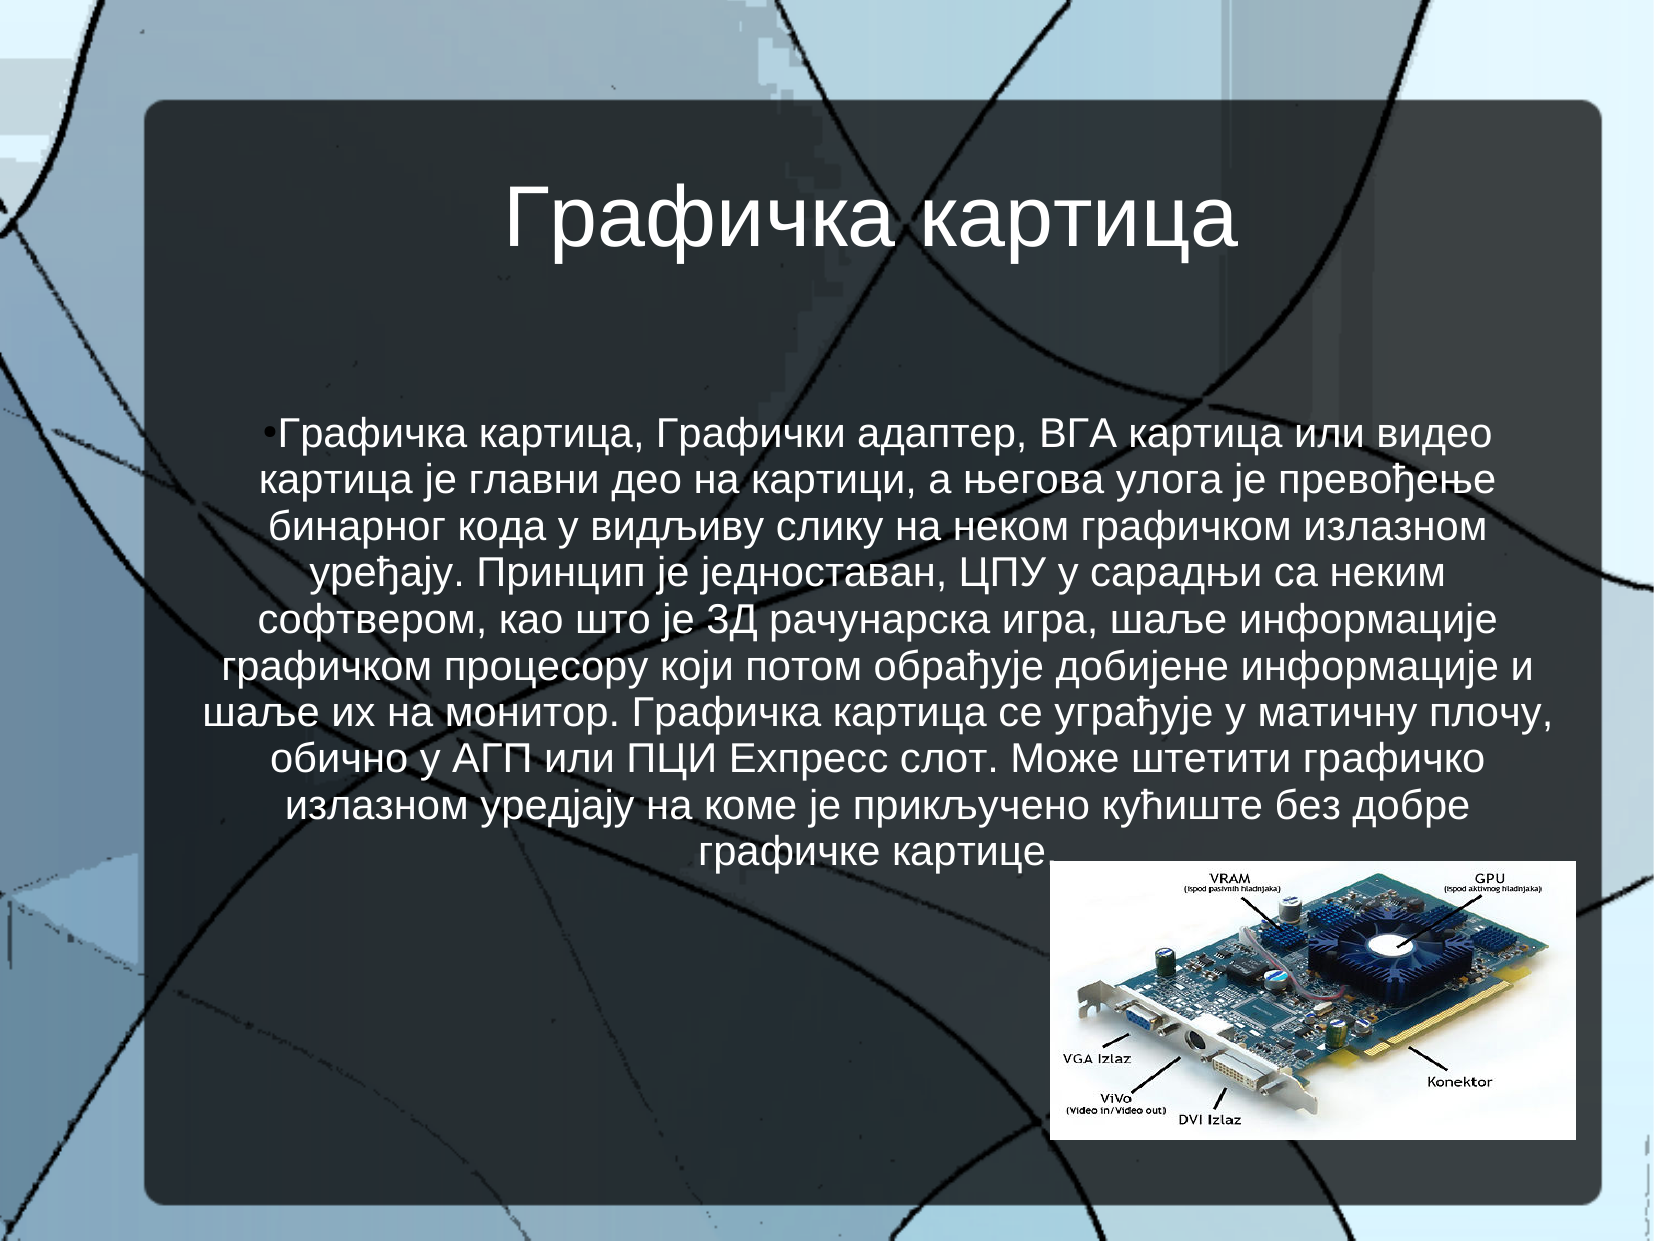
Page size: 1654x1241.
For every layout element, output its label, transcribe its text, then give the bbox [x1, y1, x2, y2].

subtitle Графичка картица, Графички адаптер, ВГА картица или видео картица је главни део на картици, а његова улога је превођење бинарног кода у видљиву слику на неком графичком излазном уређају. Принцип је једноставан, ЦПУ у сарадњи са неким софтвером, као што је 3Д рачунарска игра, шаље информације графичком процесору који потом обрађује добијене информације и шаље их на монитор. Графичка картица се уграђује у матичну плочу, обично у АГП или ПЦИ Еxпресс слот. Може штетити графичко излазном уредјају на коме је прикључено кућиште без добре графичке картице. [195, 300, 1561, 985]
title Графичка картица [159, 108, 1583, 325]
picture [0, 0, 1654, 1241]
